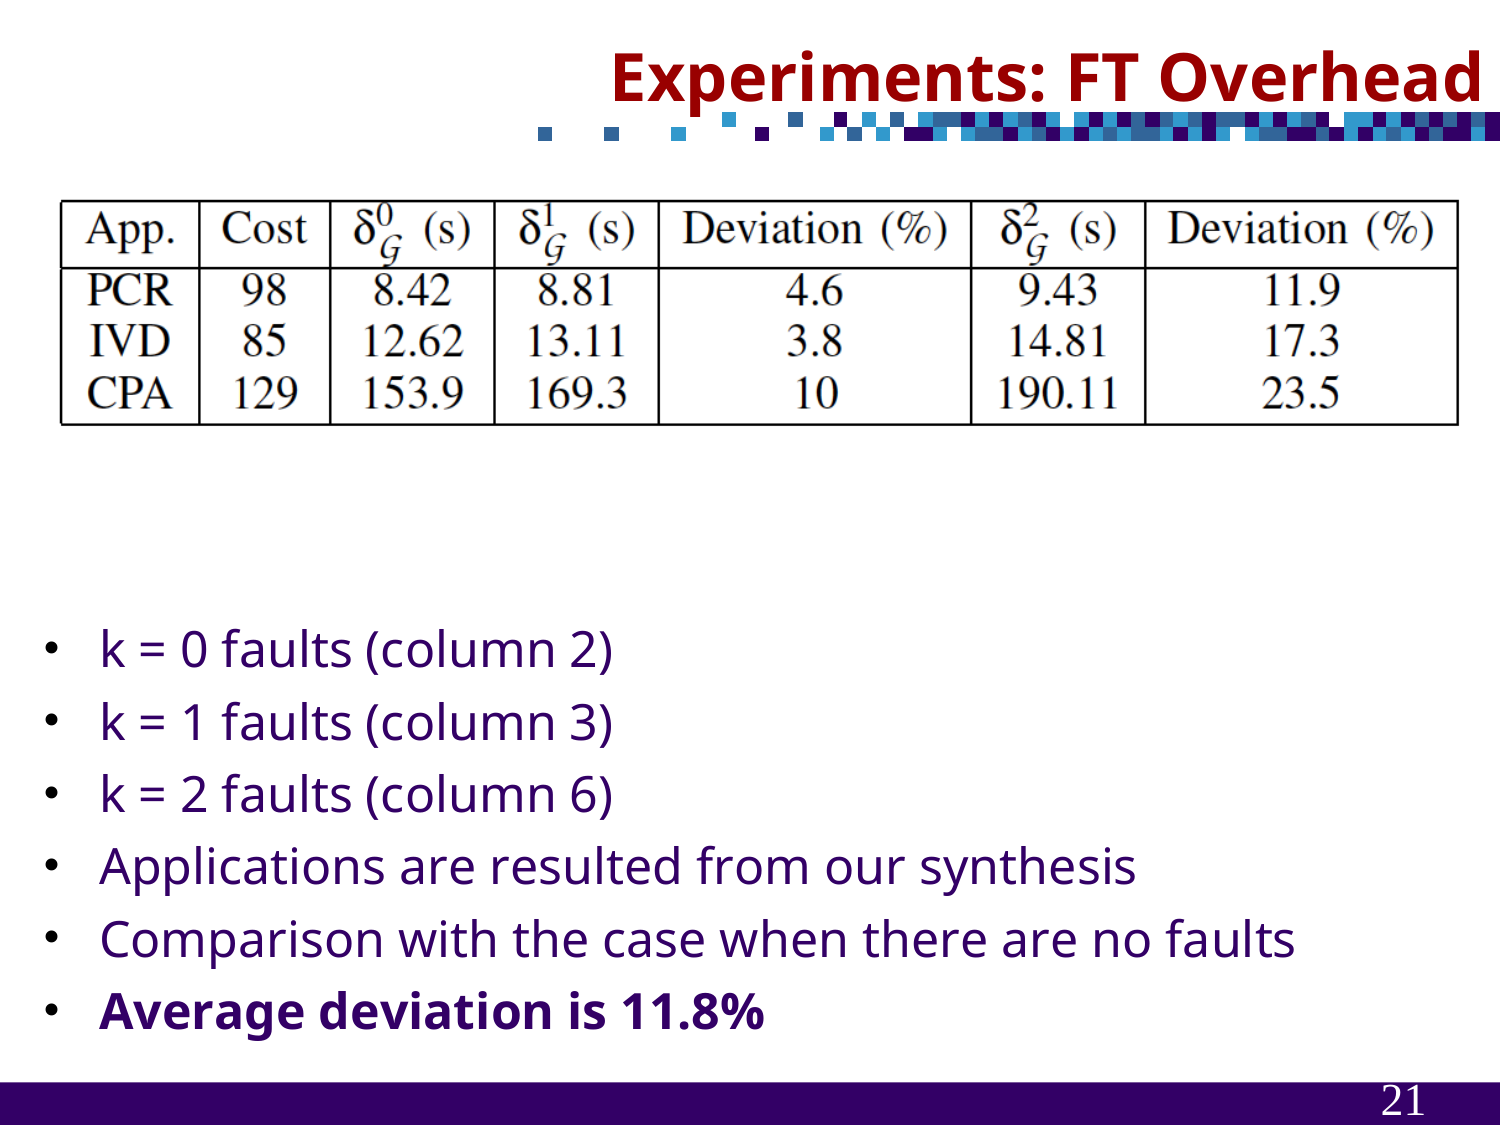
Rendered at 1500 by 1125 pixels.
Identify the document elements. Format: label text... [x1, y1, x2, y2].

list k = 0 faults (column 2) k = 1 faults (column 3) k = 2 faults (column 6) Applications are resulted from our synthesis Comparison with the case when there are no faults Average deviation is 11.8% [28, 174, 1500, 1048]
title Experiments: FT Overhead [0, 24, 1500, 125]
picture [55, 195, 1464, 431]
